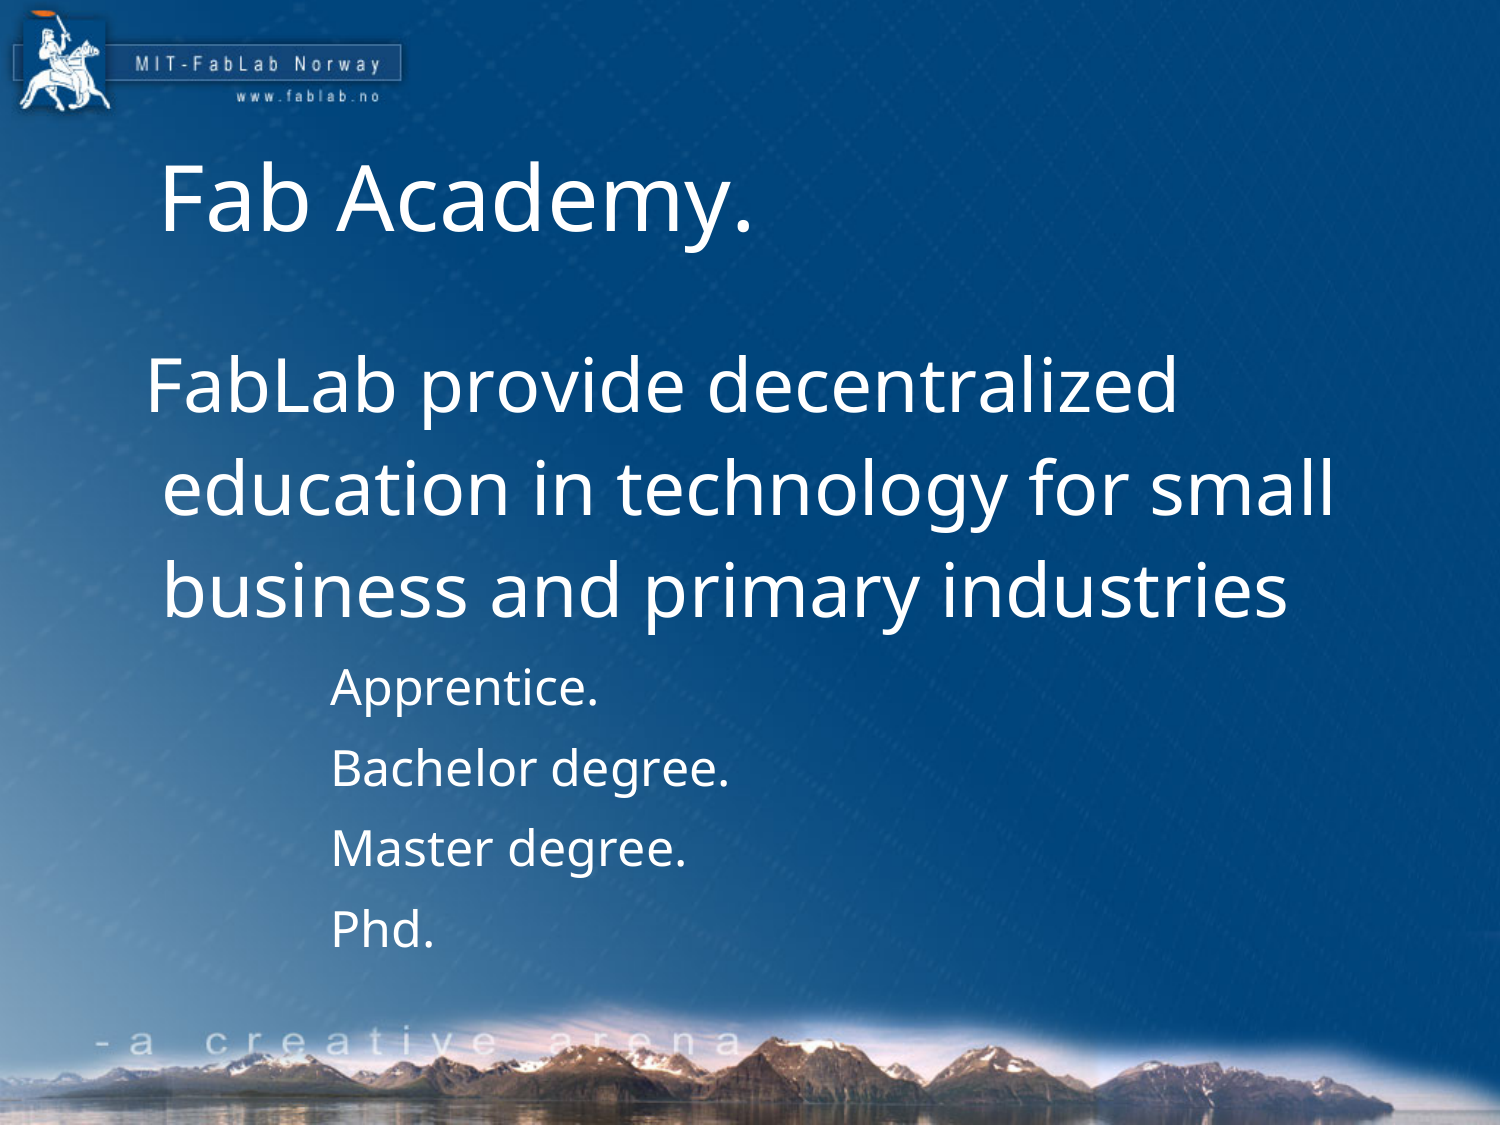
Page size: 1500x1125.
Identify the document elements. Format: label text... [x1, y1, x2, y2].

picture [0, 0, 1500, 1125]
title Fab Academy. [142, 139, 1482, 267]
list FabLab provide decentralized education in technology for small business and primary industries Apprentice. Bachelor degree. Master degree. Phd. [90, 324, 1477, 1063]
